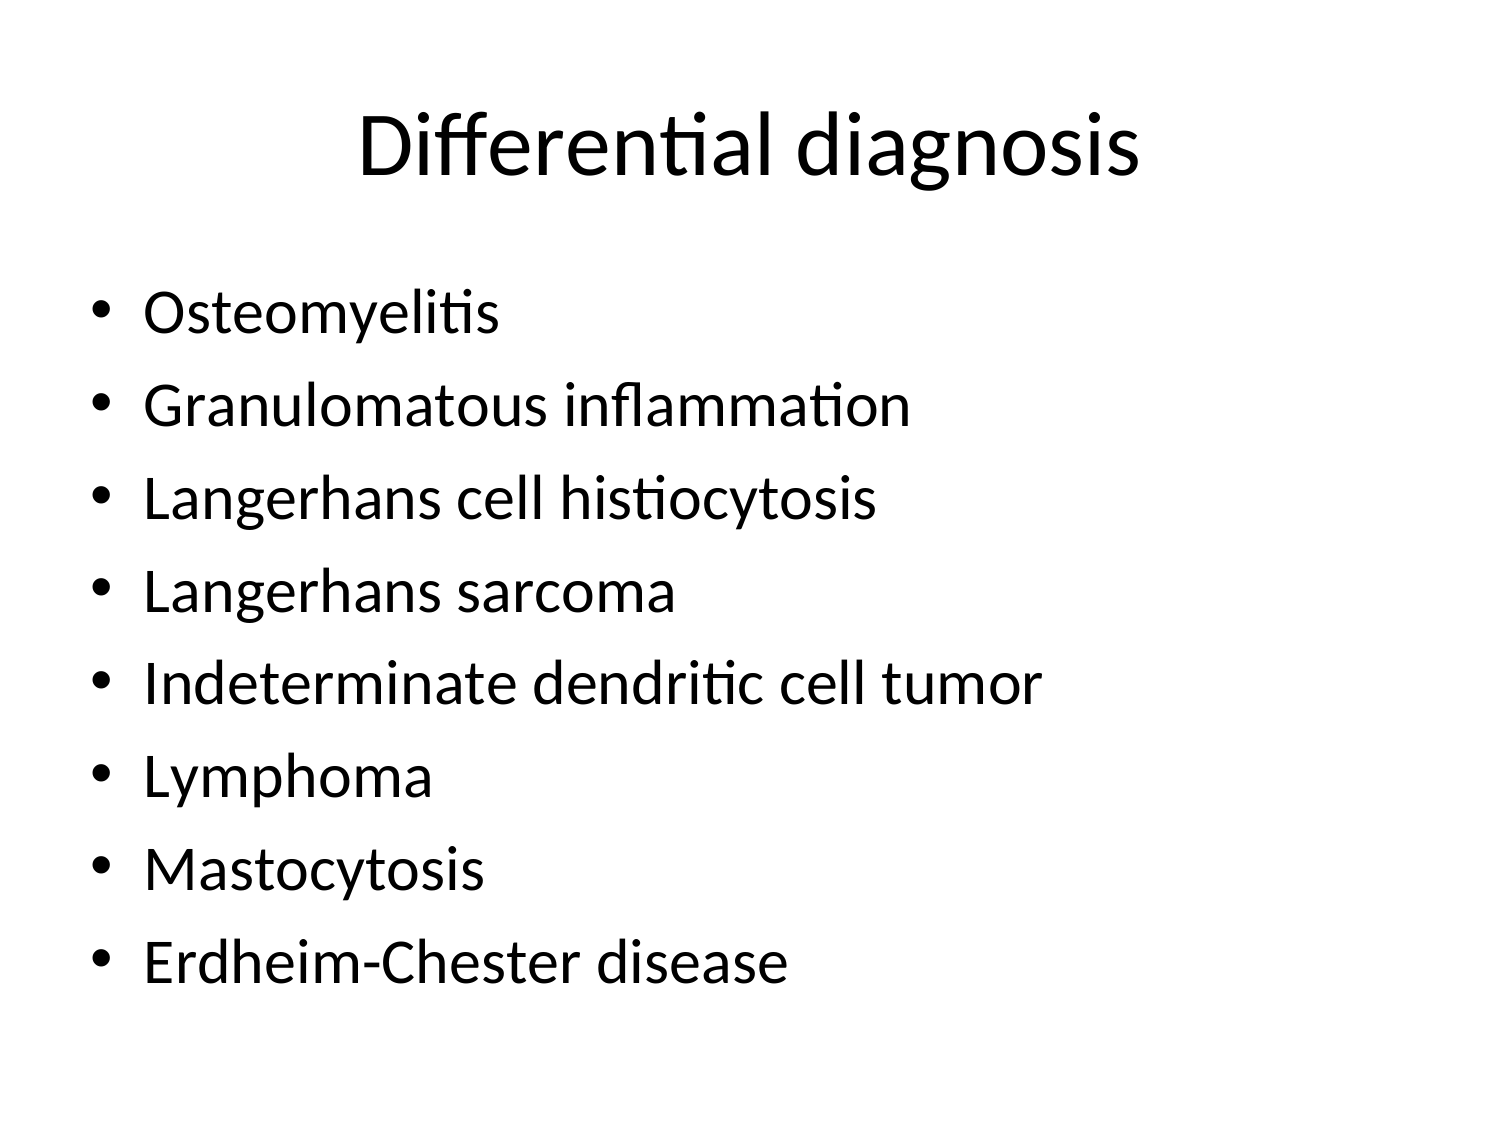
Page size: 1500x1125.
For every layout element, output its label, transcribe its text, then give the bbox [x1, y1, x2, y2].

list Osteomyelitis Granulomatous inflammation Langerhans cell histiocytosis Langerhans sarcoma Indeterminate dendritic cell tumor Lymphoma Mastocytosis Erdheim-Chester disease [75, 262, 1426, 1005]
title Differential diagnosis [75, 45, 1426, 233]
